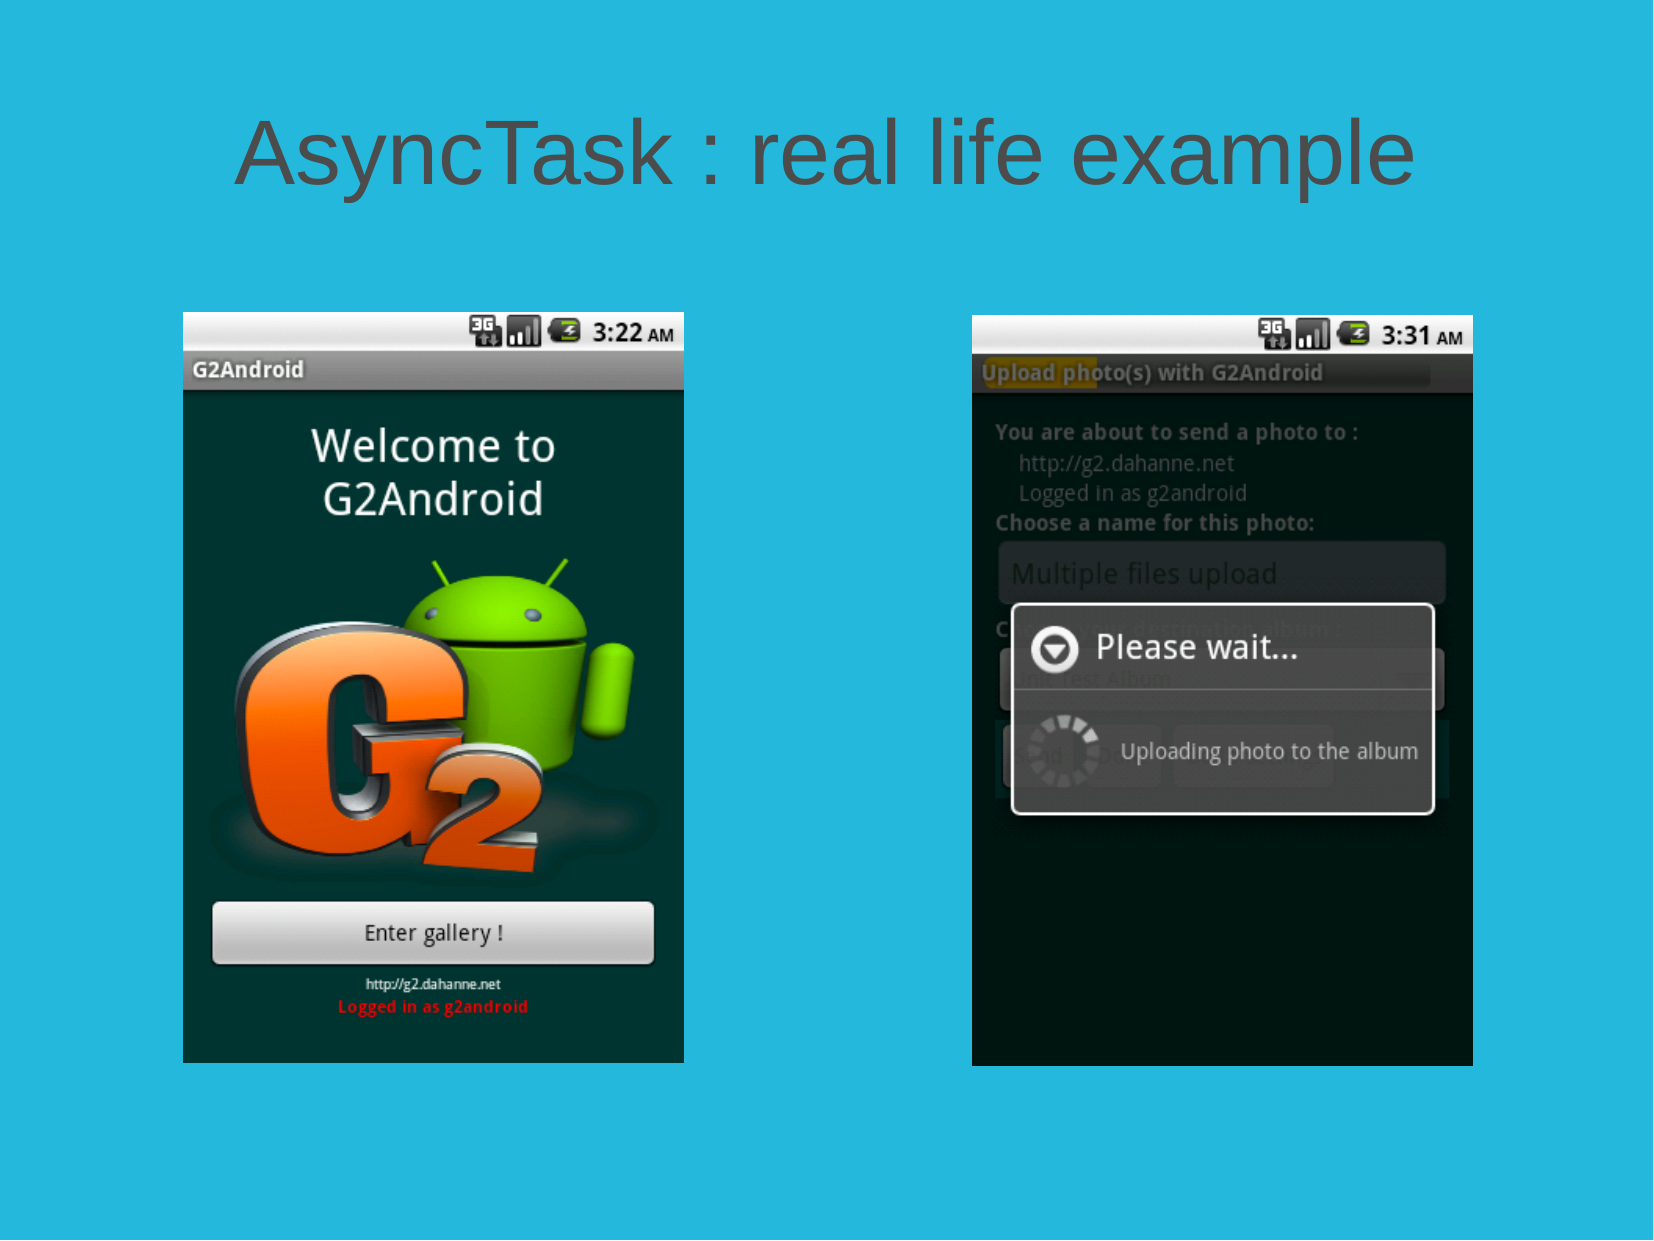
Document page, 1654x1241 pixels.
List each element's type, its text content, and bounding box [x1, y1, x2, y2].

title AsyncTask : real life example [82, 56, 1571, 250]
picture [972, 315, 1473, 1066]
picture [183, 312, 684, 1063]
